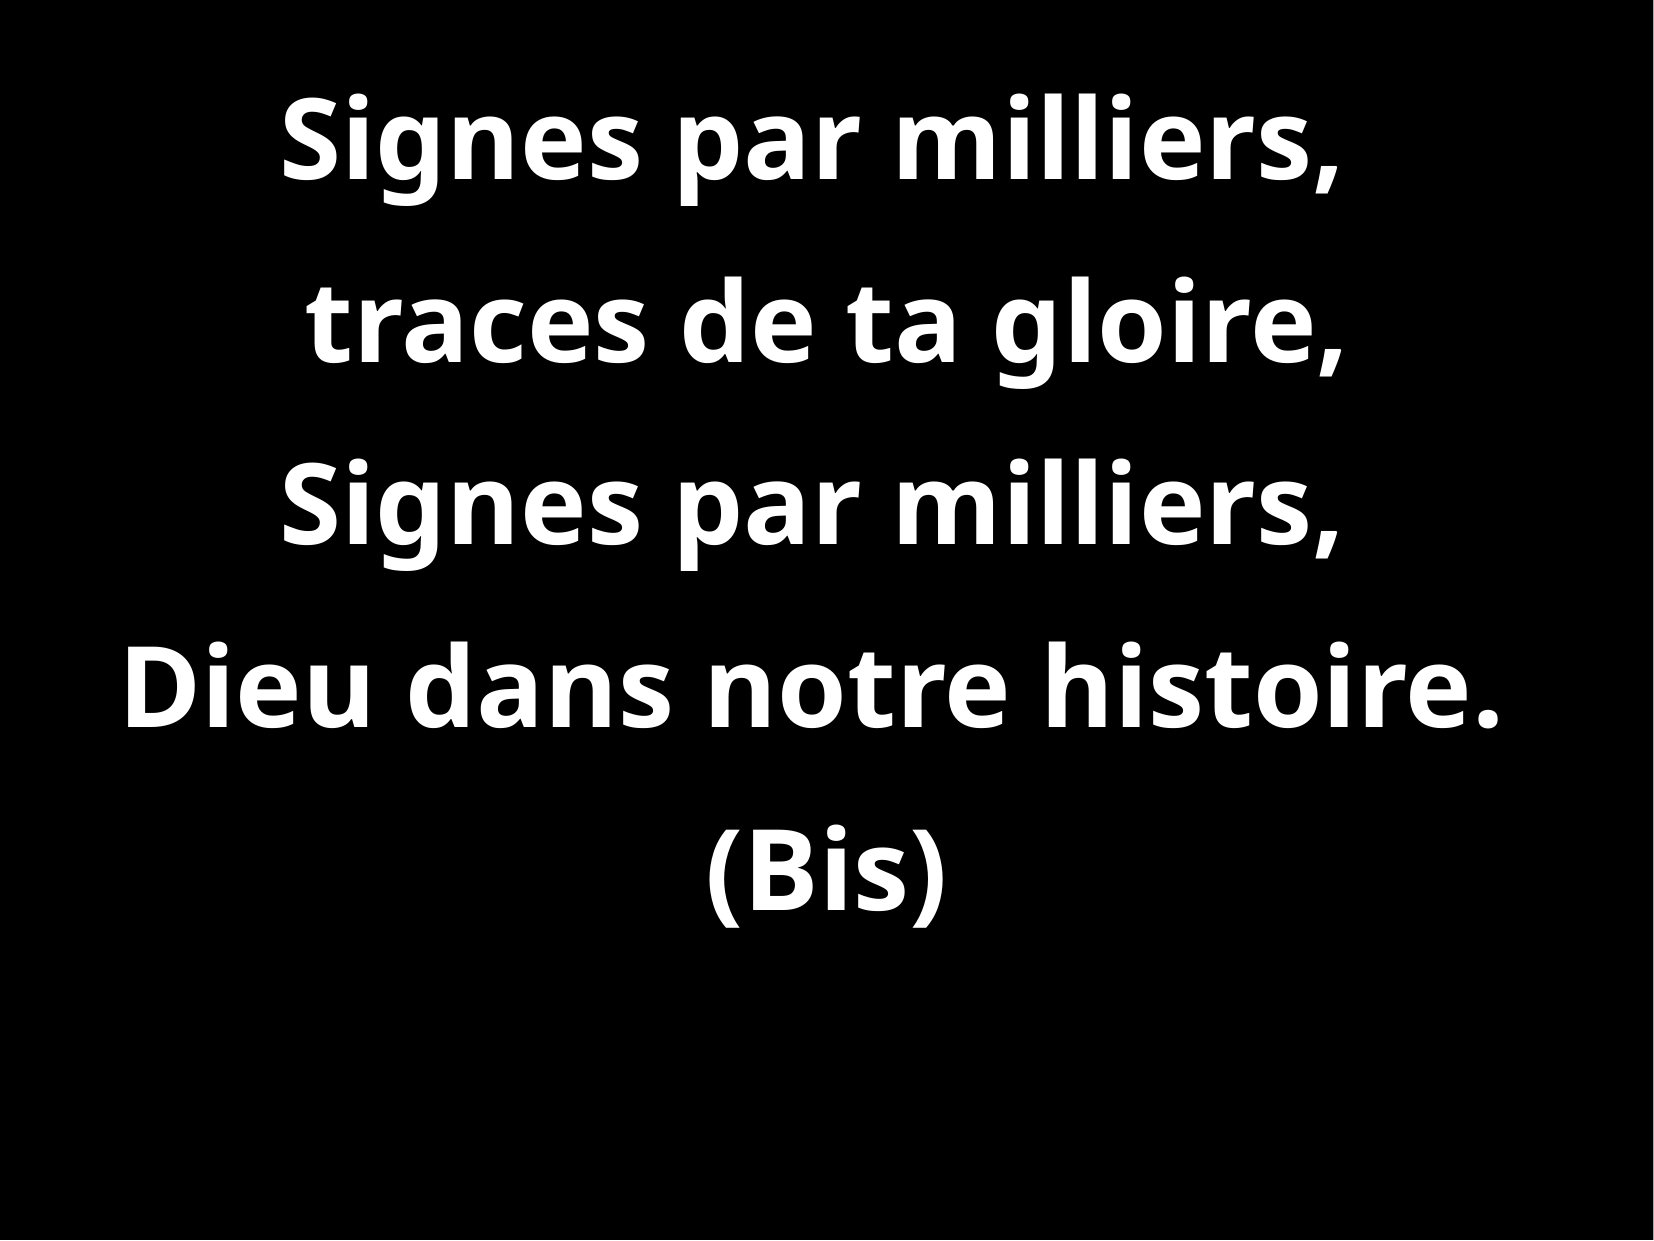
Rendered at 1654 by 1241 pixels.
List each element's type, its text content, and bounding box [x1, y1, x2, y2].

list Signes par milliers, traces de ta gloire, Signes par milliers, Dieu dans notre histoire. (Bis) [82, 59, 1571, 1148]
